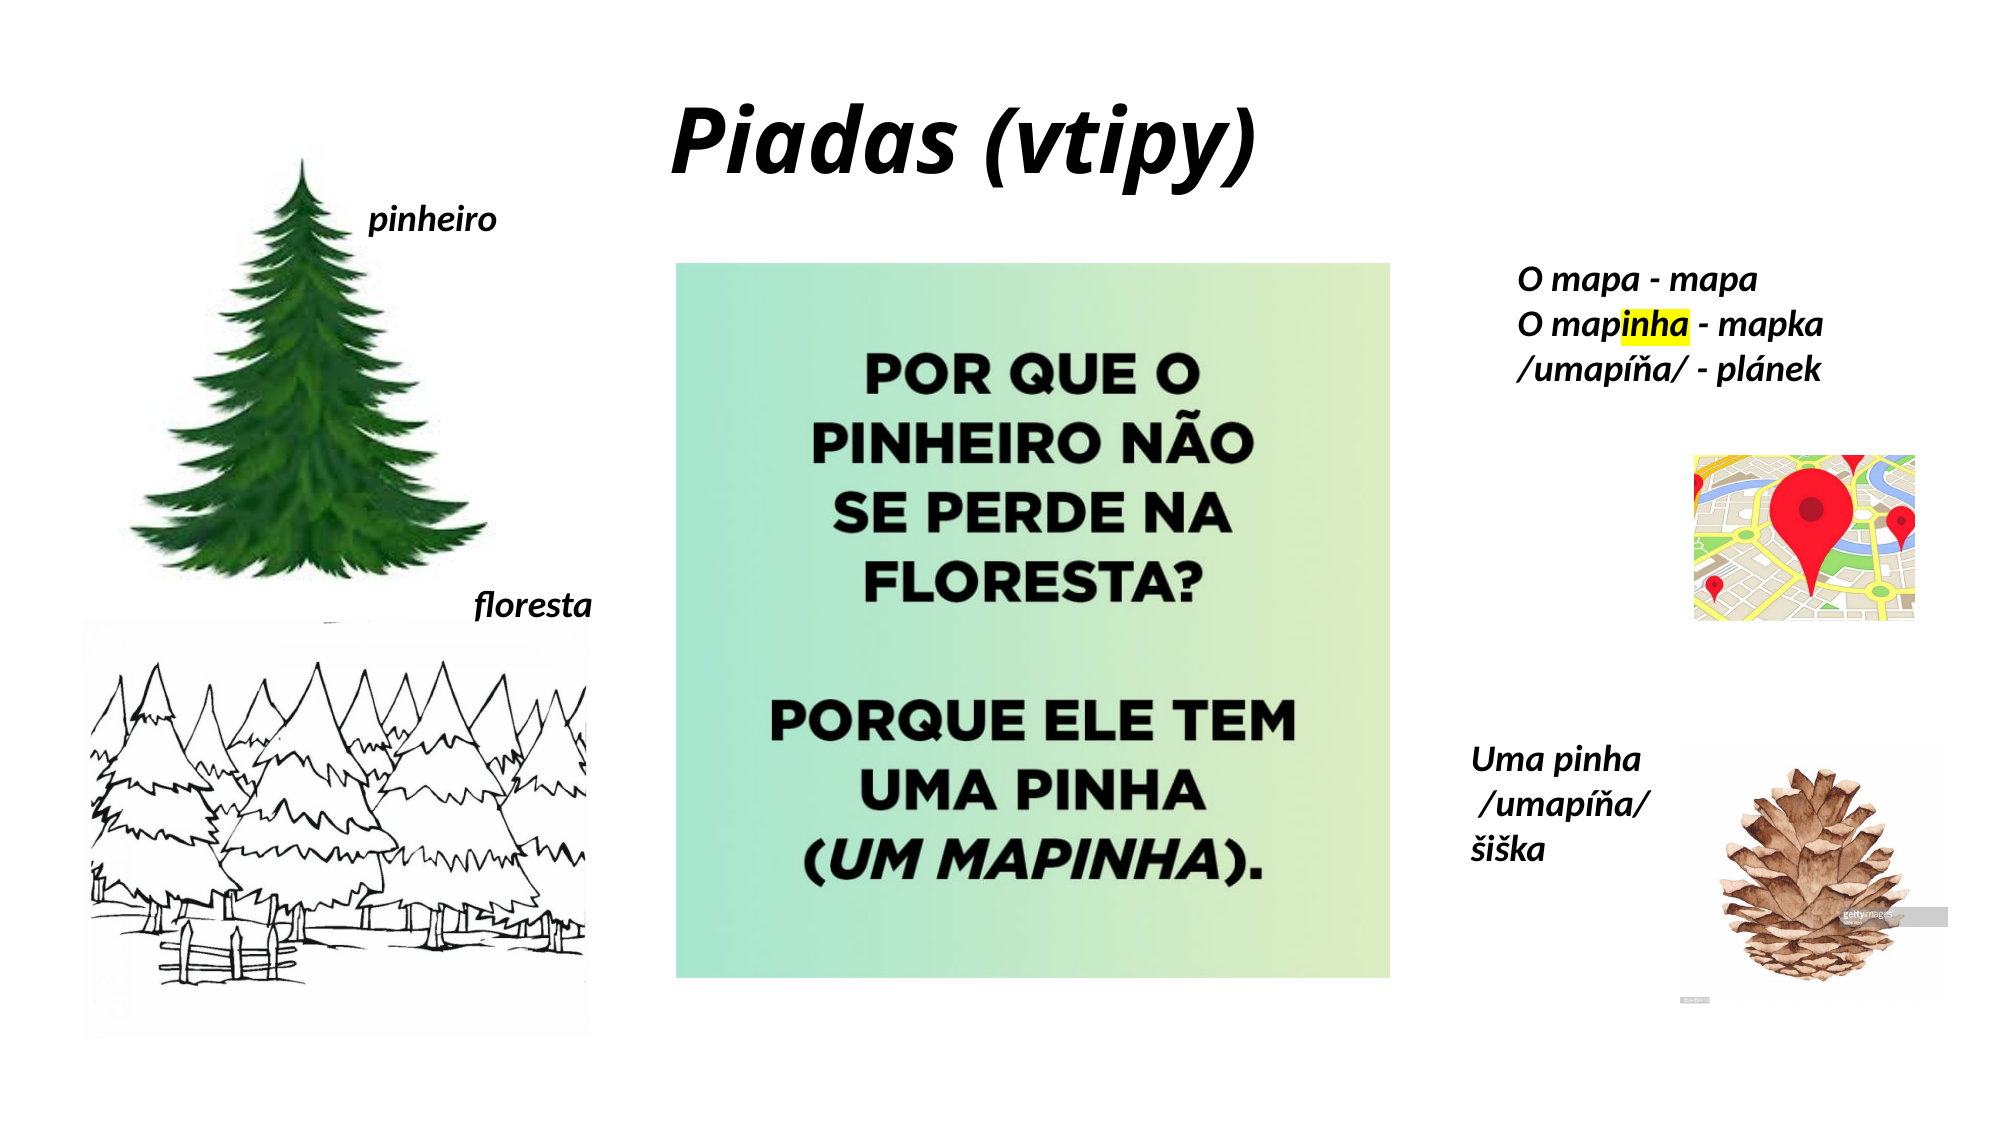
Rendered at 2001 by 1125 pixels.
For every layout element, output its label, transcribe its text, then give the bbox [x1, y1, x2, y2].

title Piadas (vtipy) [137, 35, 1863, 253]
picture [1694, 455, 1915, 621]
text_box floresta [459, 573, 608, 633]
text_box Uma pinha /umapíňa/ šiška [1456, 727, 1881, 877]
picture [82, 620, 591, 1038]
picture [676, 263, 1390, 978]
picture [1680, 738, 1948, 1006]
text_box O mapa - mapa O mapinha - mapka /umapíňa/ - plánek [1503, 247, 1928, 397]
picture [119, 144, 497, 588]
text_box pinheiro [353, 186, 513, 246]
